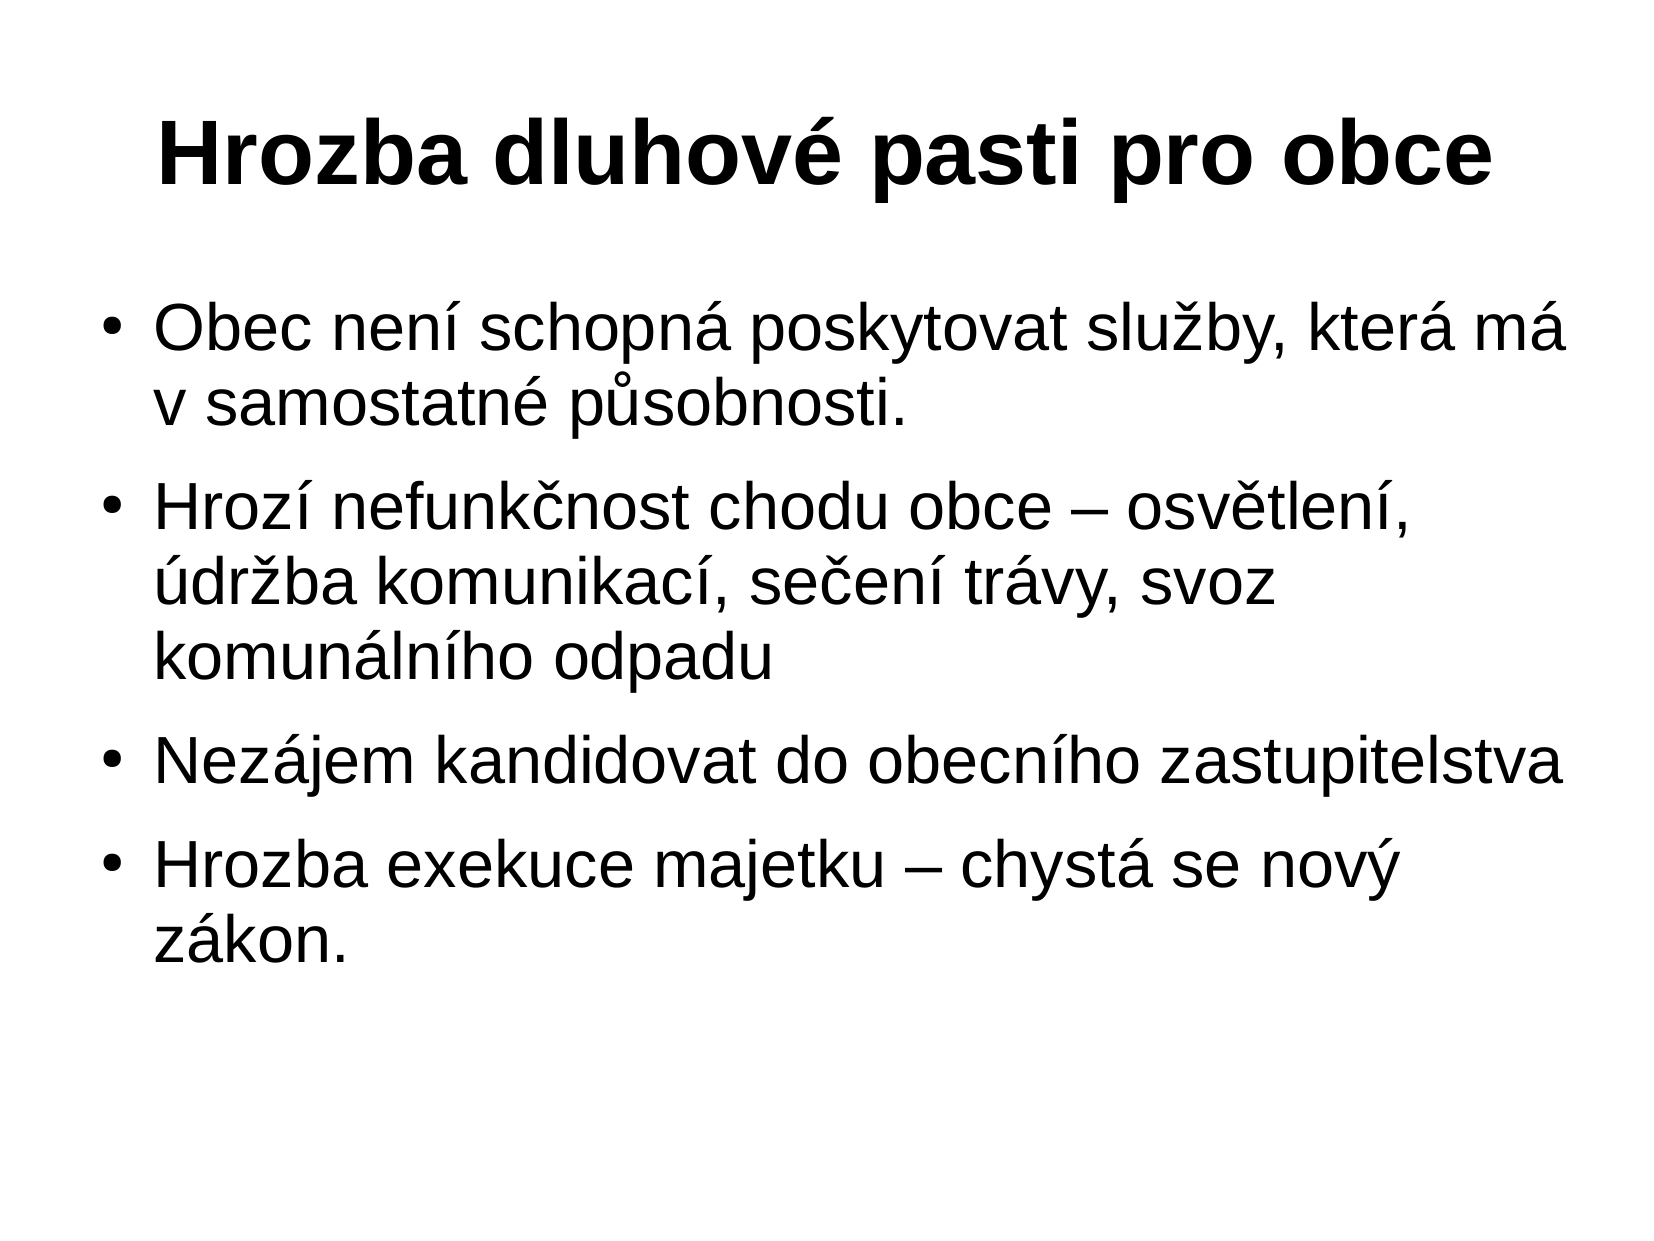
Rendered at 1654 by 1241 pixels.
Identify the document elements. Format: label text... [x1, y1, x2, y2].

title Hrozba dluhové pasti pro obce [82, 49, 1571, 257]
list Obec není schopná poskytovat služby, která má v samostatné působnosti. Hrozí nefunkčnost chodu obce – osvětlení, údržba komunikací, sečení trávy, svoz komunálního odpadu Nezájem kandidovat do obecního zastupitelstva Hrozba exekuce majetku – chystá se nový zákon. [82, 290, 1571, 1109]
